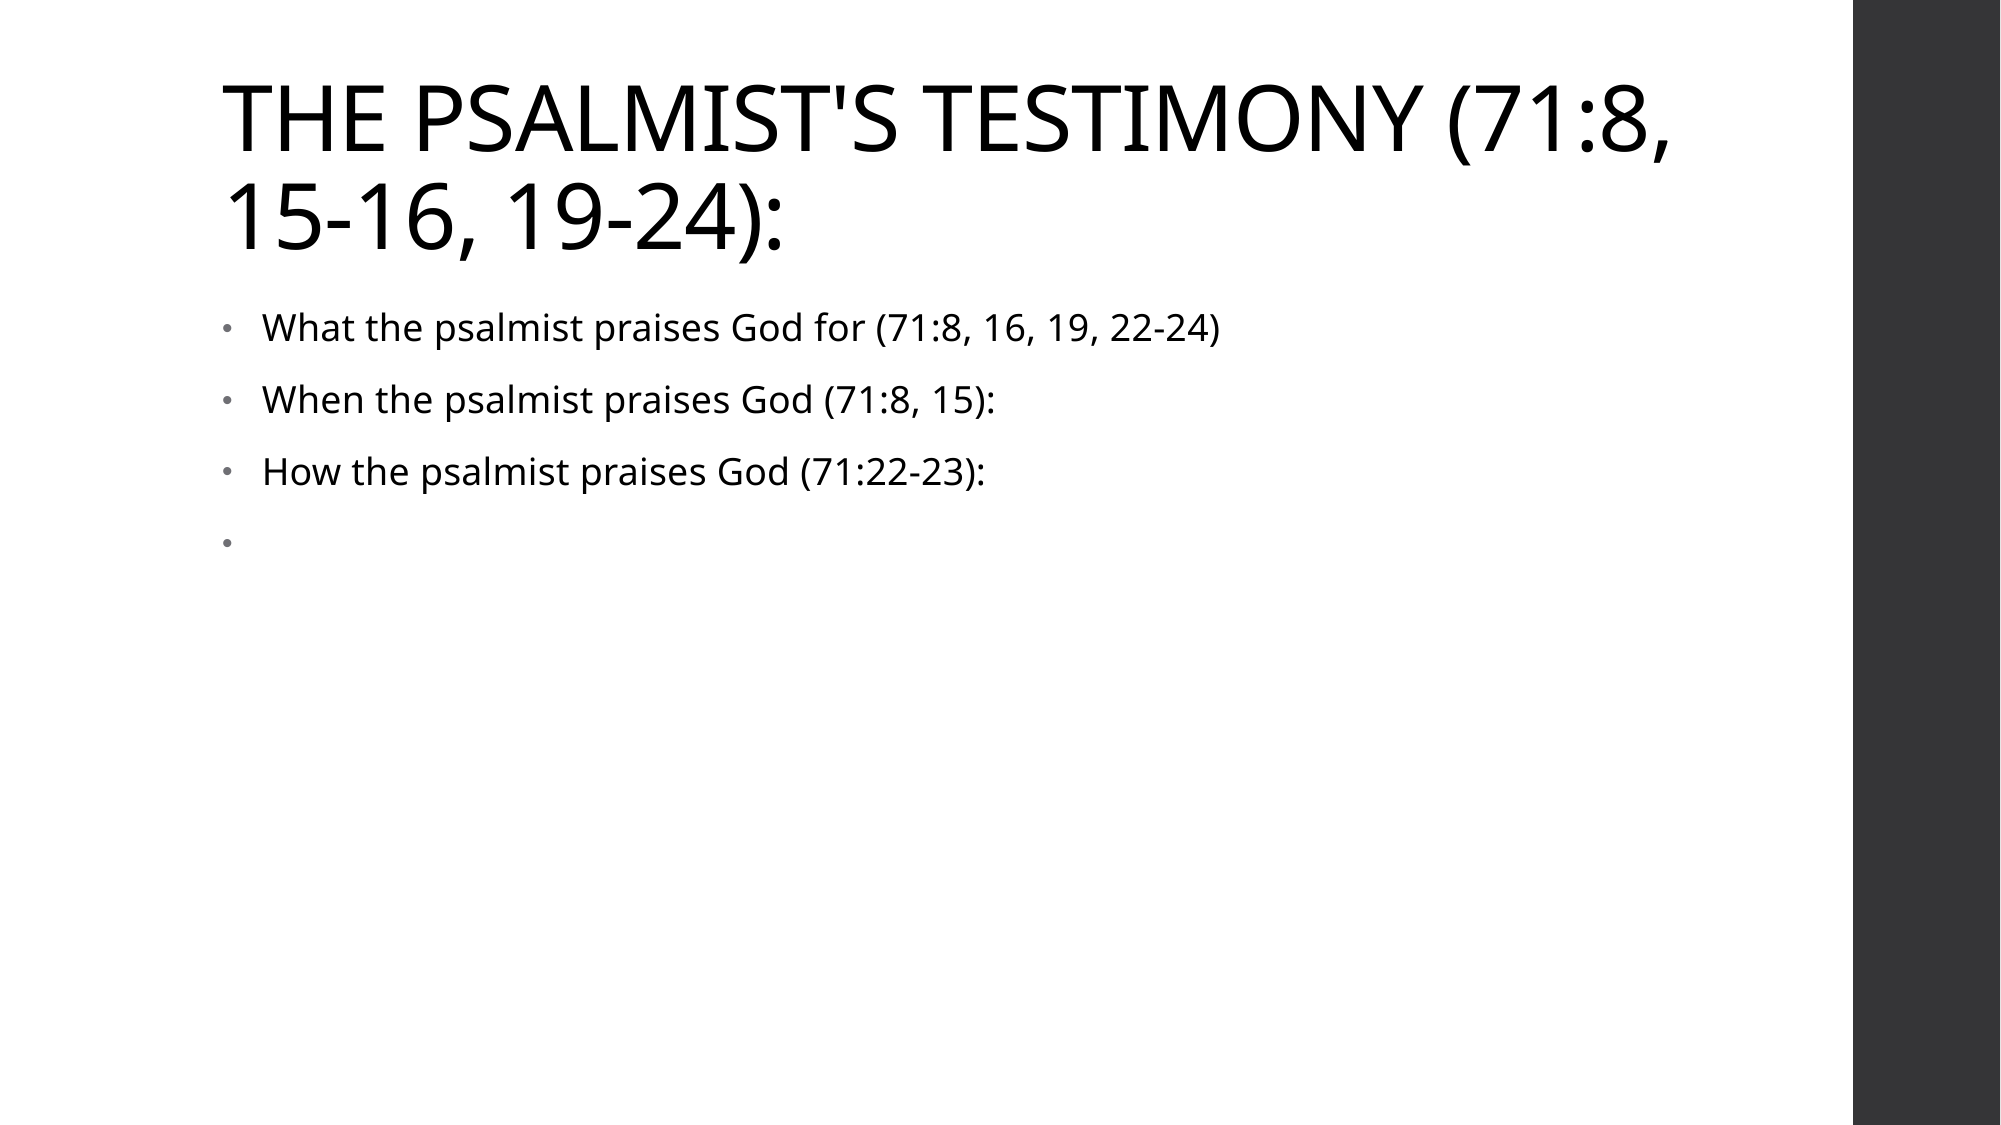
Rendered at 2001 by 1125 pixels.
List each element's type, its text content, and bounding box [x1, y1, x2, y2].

list What the psalmist praises God for (71:8, 16, 19, 22-24) When the psalmist praises God (71:8, 15): How the psalmist praises God (71:22-23): [206, 299, 1617, 1014]
title THE PSALMIST'S TESTIMONY (71:8, 15-16, 19-24): [206, 60, 1797, 278]
